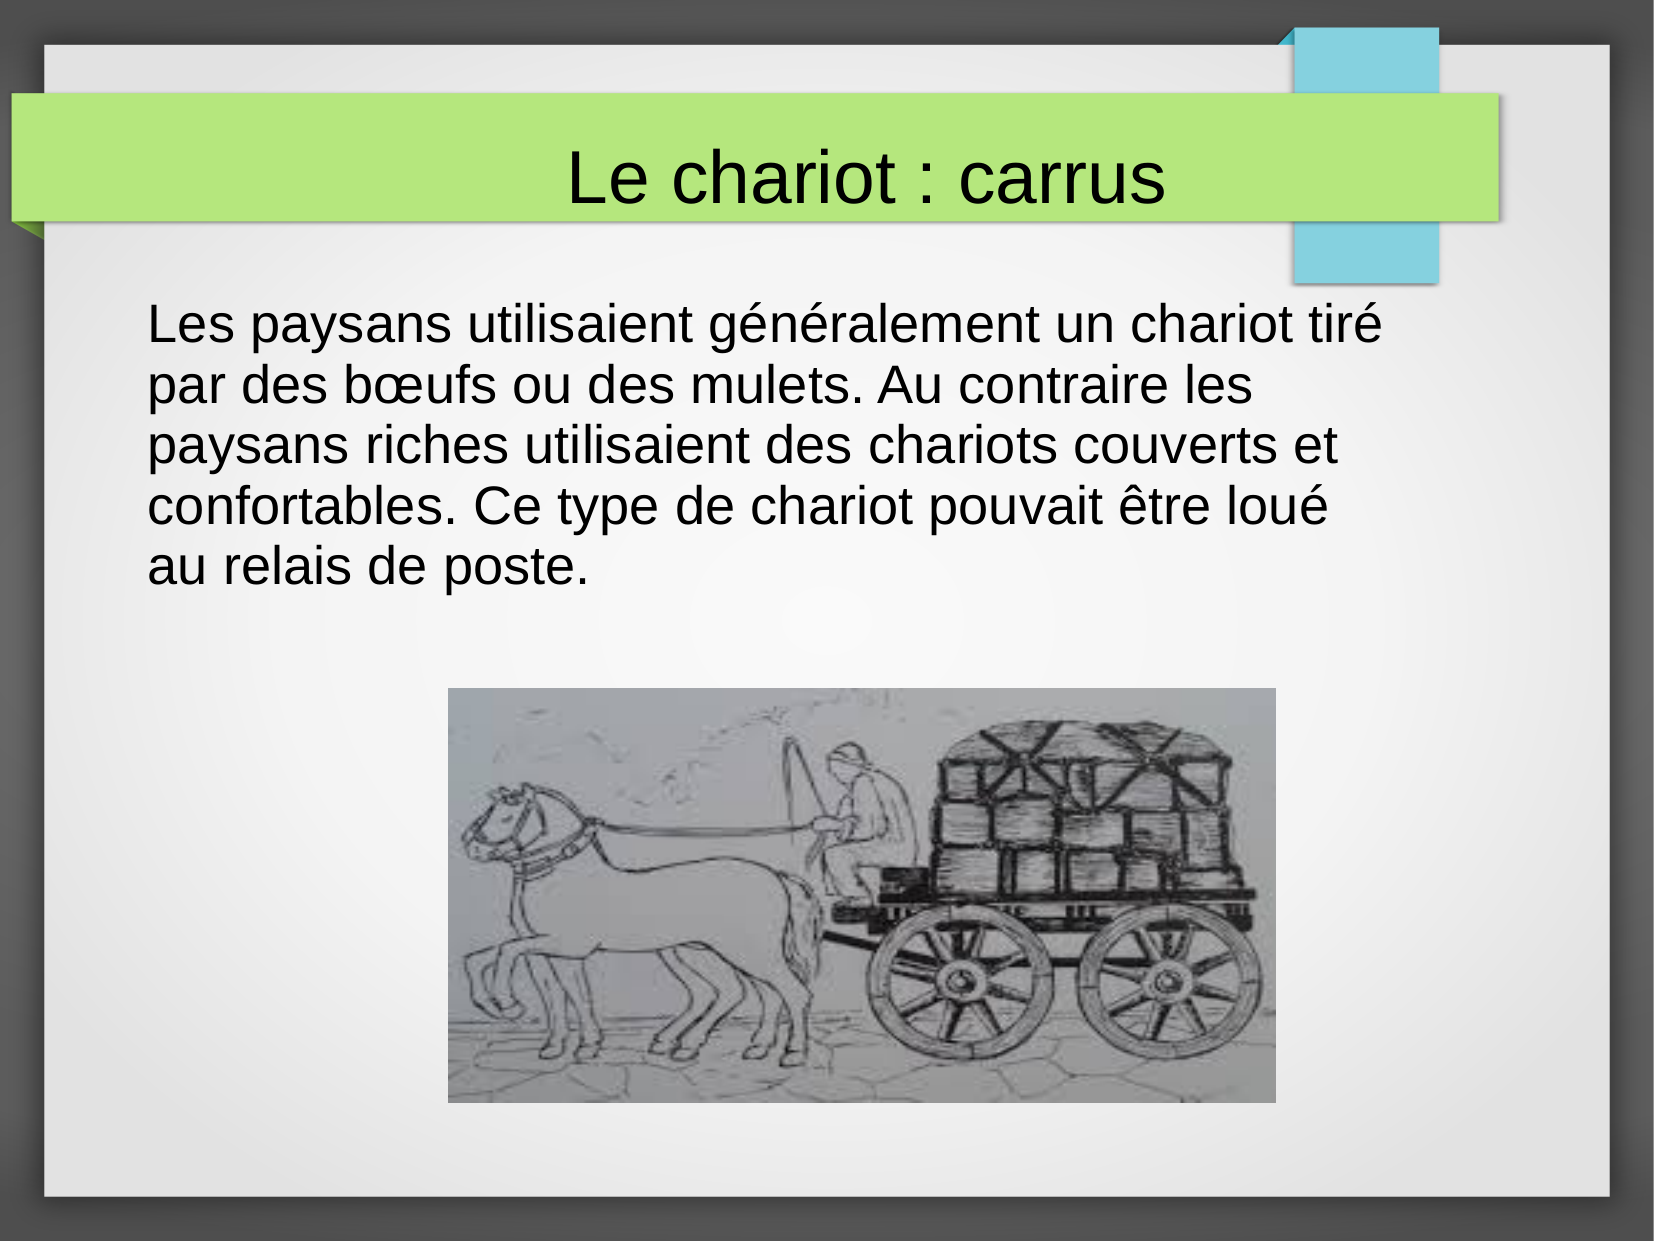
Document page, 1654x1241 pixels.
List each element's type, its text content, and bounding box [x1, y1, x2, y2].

picture [0, 0, 1654, 1241]
title Le chariot : carrus [566, 78, 1312, 276]
list Les paysans utilisaient généralement un chariot tiré par des bœufs ou des mulets. Au contraire les paysans riches utilisaient des chariots couverts et confortables. Ce type de chariot pouvait être loué au relais de poste. [76, 293, 1406, 1028]
